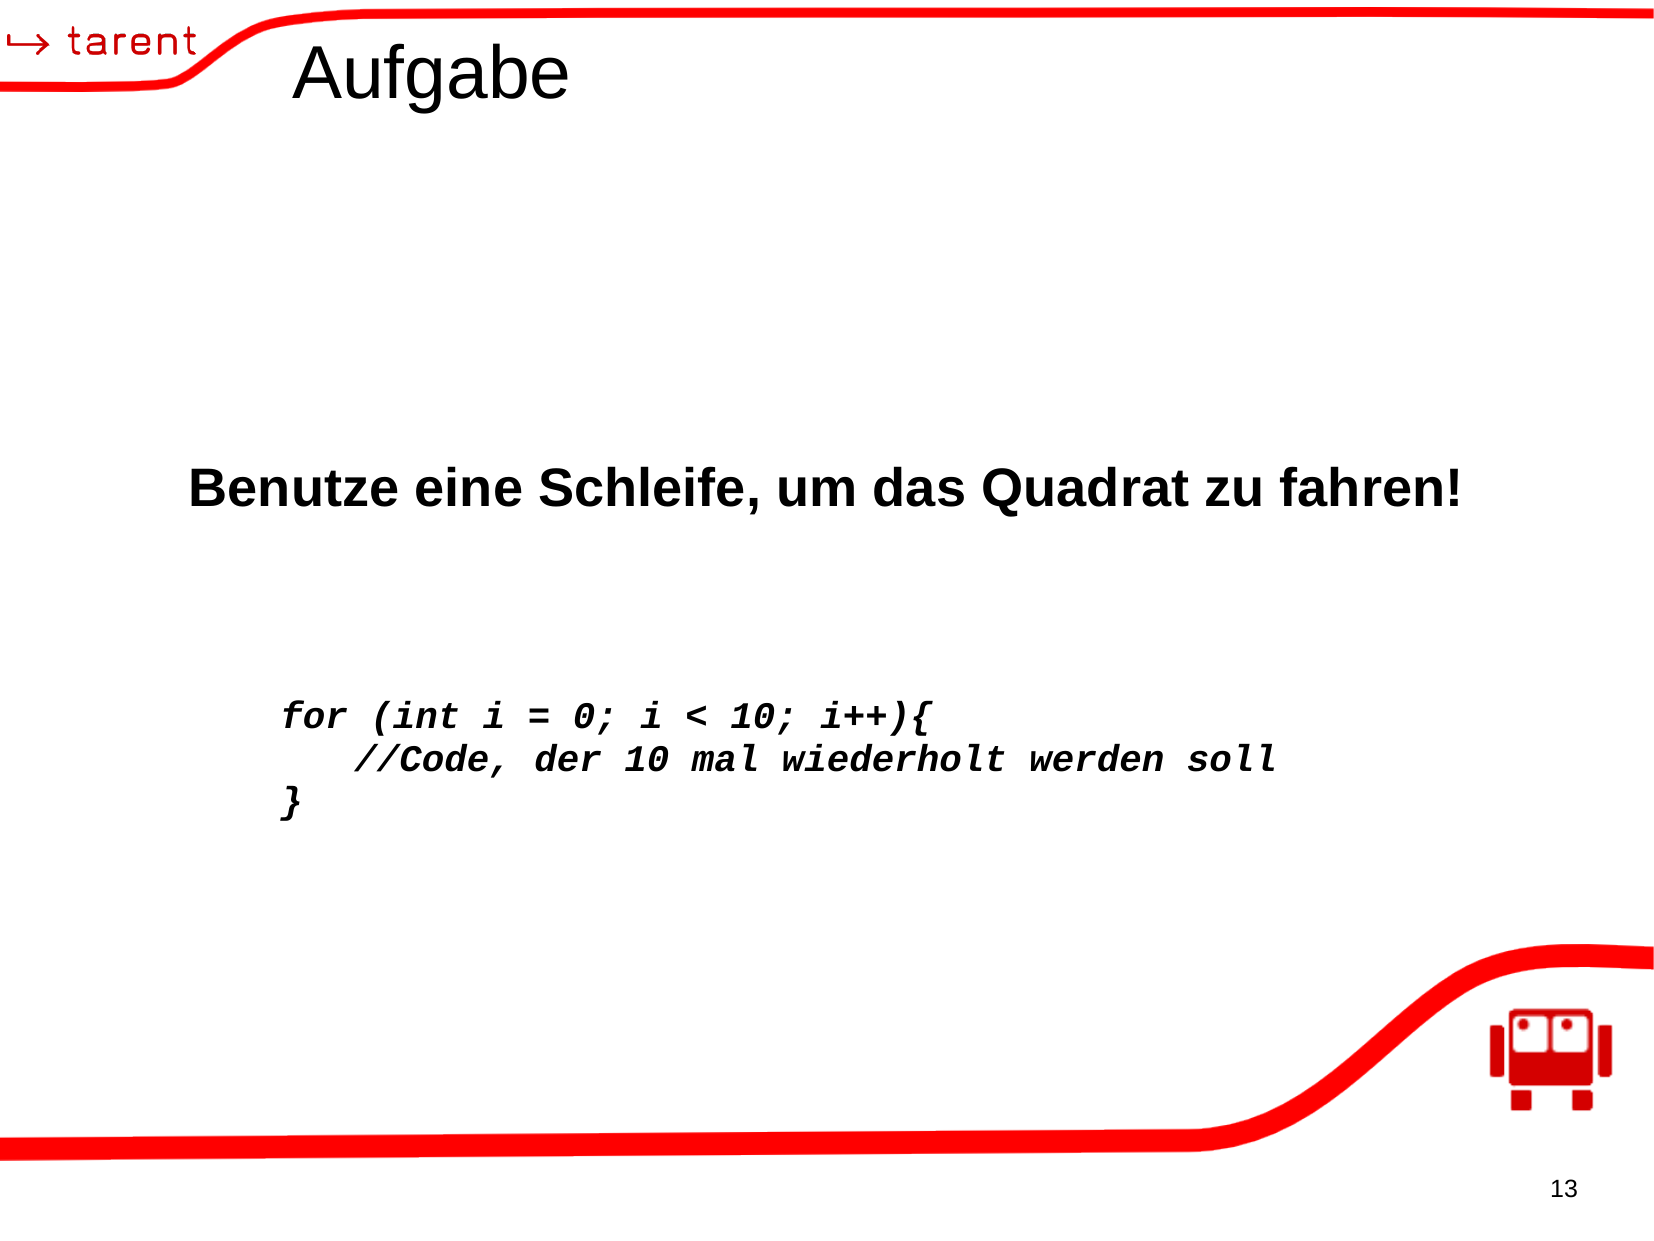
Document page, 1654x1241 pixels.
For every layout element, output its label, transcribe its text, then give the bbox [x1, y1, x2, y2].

text_box Benutze eine Schleife, um das Quadrat zu fahren! [0, 450, 1654, 526]
picture [0, 7, 1654, 92]
text_box Aufgabe [277, 23, 1654, 142]
text_box for (int i = 0; i < 10; i++){ //Code, der 10 mal wiederholt werden soll } [265, 690, 1418, 833]
picture [0, 944, 1654, 1161]
